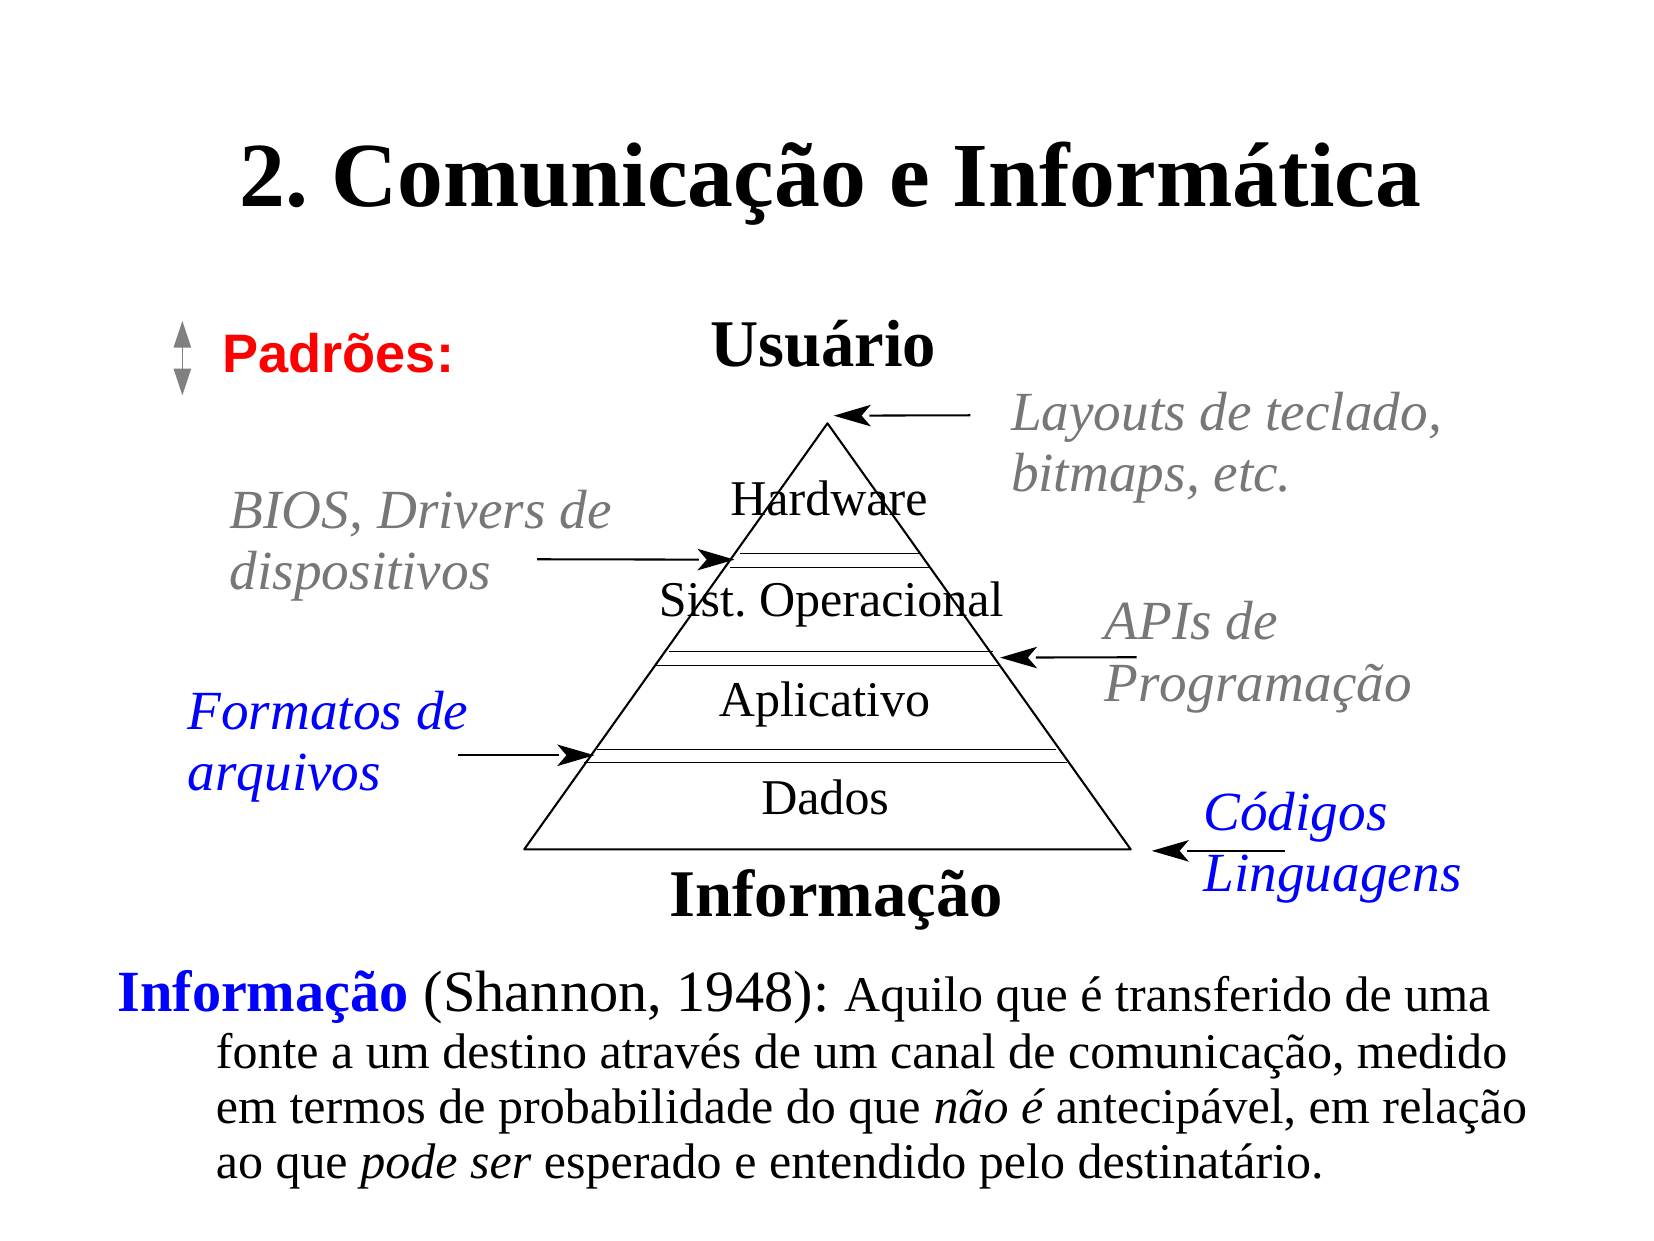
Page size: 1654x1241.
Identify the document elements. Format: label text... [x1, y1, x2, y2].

text_box Aplicativo [703, 664, 956, 759]
text_box Dados [746, 762, 956, 857]
text_box [524, 763, 746, 850]
text_box Layouts de teclado, bitmaps, etc. [996, 373, 1480, 512]
text_box [799, 423, 856, 463]
text_box Usuário [518, 299, 1129, 394]
text_box Informação (Shannon, 1948): Aquilo que é transferido de uma fonte a um destino através de um canal de comunicação, medido em termos de probabilidade do que não é antecipável, em relação ao que pode ser esperado e entendido pelo destinatário. [115, 959, 1535, 1190]
text_box BIOS, Drivers de dispositivos [214, 471, 769, 621]
text_box Padrões: [190, 315, 487, 406]
text_box Sist. Operacional [643, 563, 1020, 659]
text_box Hardware [715, 463, 1075, 558]
text_box [769, 558, 927, 563]
text_box [650, 659, 1000, 672]
text_box Códigos Linguagens [1188, 773, 1492, 918]
text_box [727, 666, 1131, 850]
text_box Informação [554, 848, 1119, 939]
text_box Formatos de arquivos [172, 672, 727, 822]
title 2. Comunicação e Informática [152, 72, 1511, 279]
text_box APIs de Programação [1089, 583, 1459, 732]
